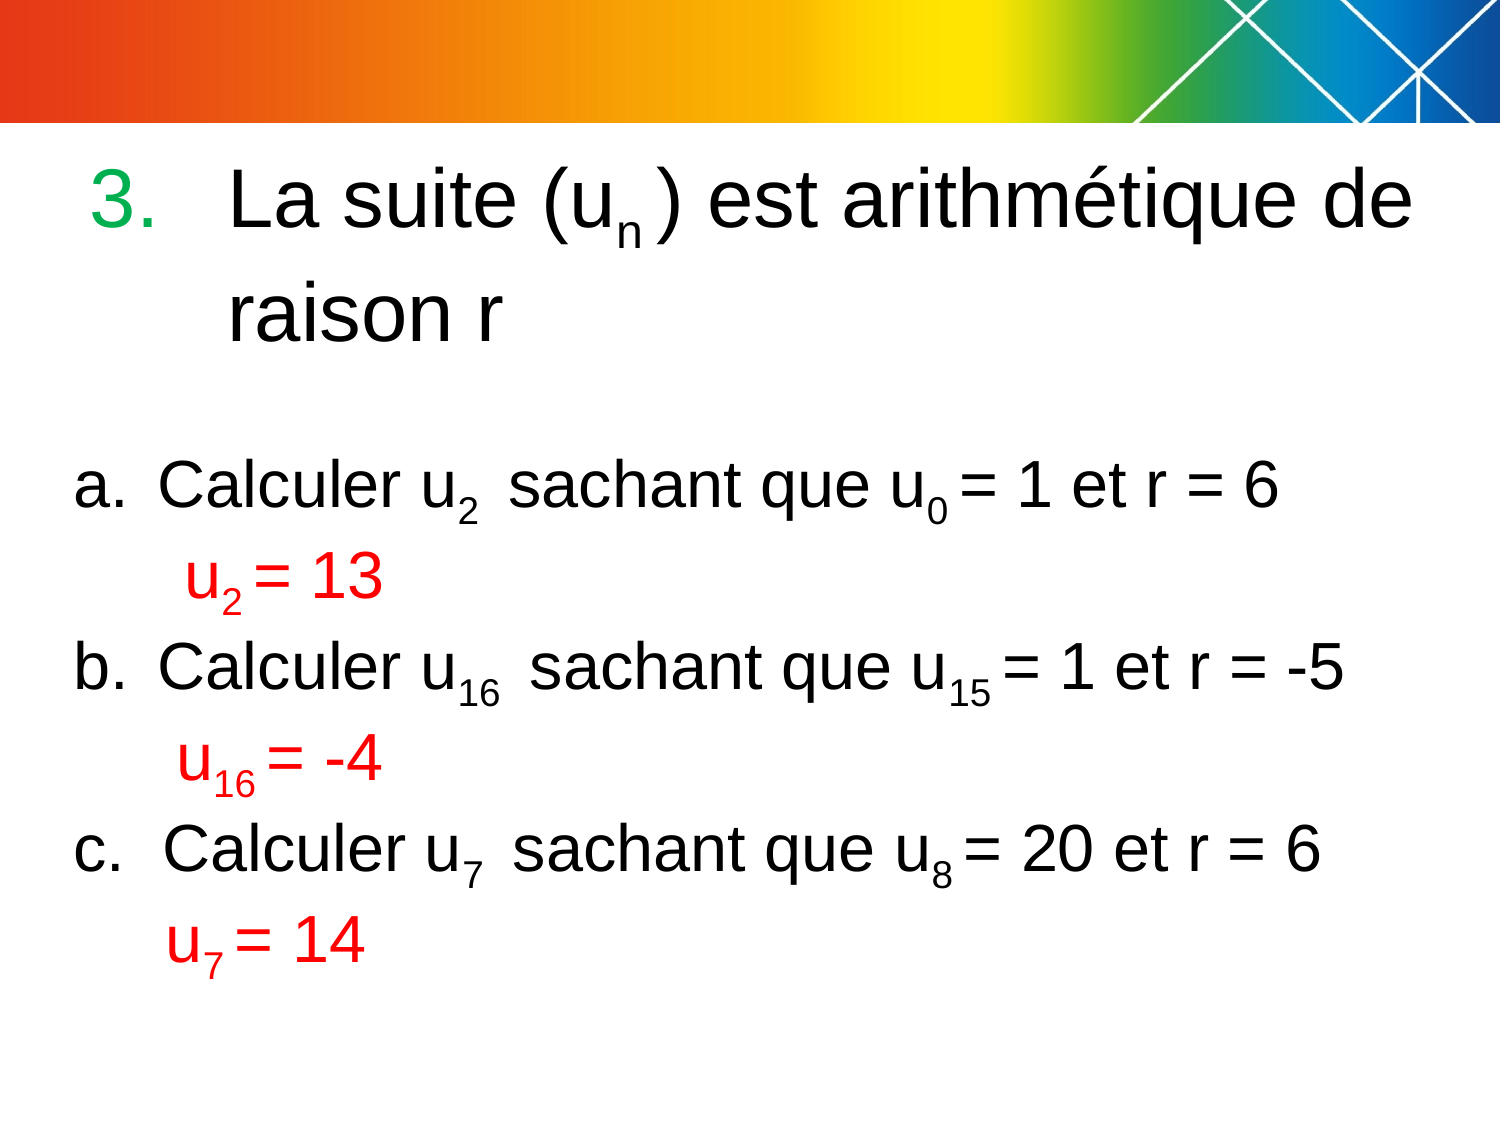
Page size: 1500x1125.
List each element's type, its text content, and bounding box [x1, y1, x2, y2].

picture [0, 0, 1359, 123]
text_box Calculer u2 sachant que u0 = 1 et r = 6 u2 = 13 Calculer u16 sachant que u15 = 1 et r = -5 u16 = -4 c. Calculer u7 sachant que u8 = 20 et r = 6 u7 = 14 [58, 433, 1442, 1075]
text_box La suite (un ) est arithmétique de raison r [75, 164, 1500, 339]
picture [1340, 0, 1500, 123]
